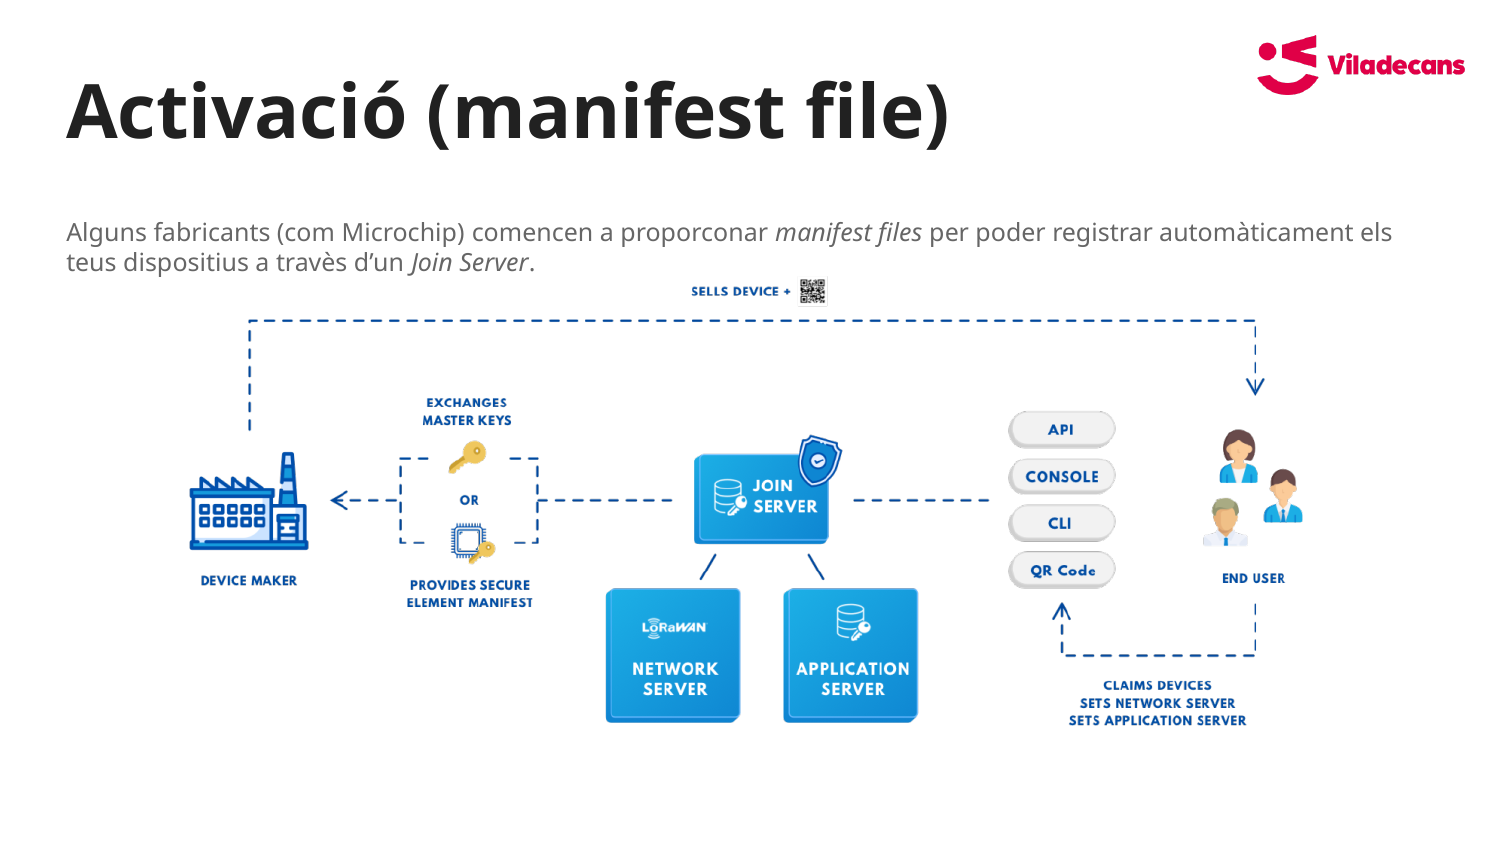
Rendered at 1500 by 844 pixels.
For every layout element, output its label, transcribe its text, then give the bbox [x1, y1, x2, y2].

picture [129, 212, 1363, 792]
list Alguns fabricants (com Microchip) comencen a proporconar manifest files per poder registrar automàticament els teus dispositius a travès d’un Join Server. [51, 201, 1449, 750]
picture [1257, 35, 1465, 95]
title Activació (manifest file) [51, 48, 1449, 180]
